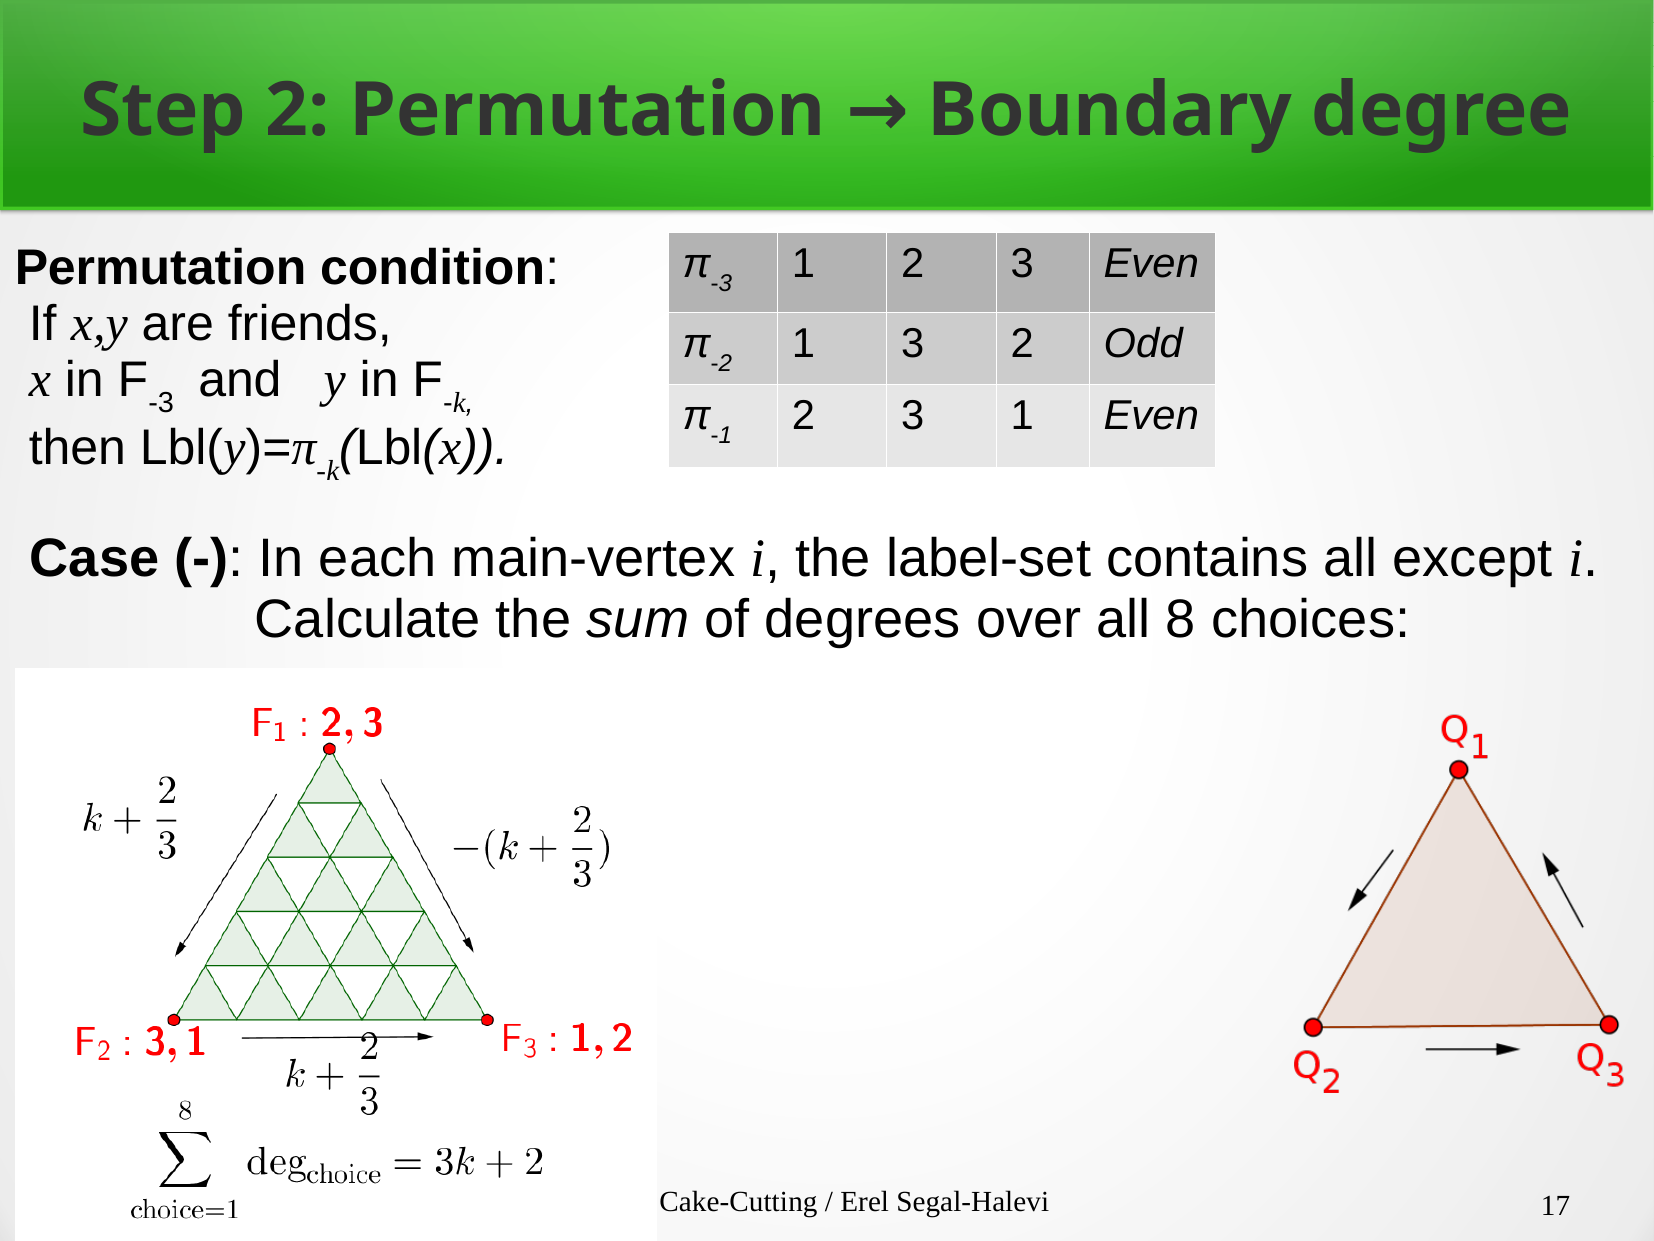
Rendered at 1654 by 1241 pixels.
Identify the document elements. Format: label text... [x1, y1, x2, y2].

title Step 2: Permutation → Boundary degree [0, 0, 1654, 219]
table_header 2 [887, 233, 996, 312]
table_cell 2 [997, 313, 1089, 384]
table_header π-3 [676, 233, 777, 312]
table_cell 2 [778, 385, 886, 467]
table_cell 1 [997, 385, 1089, 467]
table_header 3 [997, 233, 1089, 312]
text_box Permutation condition: If x,y are friends, x in F-3 and y in F-k, then Lbl(y)=π-k(Lbl(x)). [0, 231, 676, 496]
table_header 1 [778, 233, 886, 312]
table_cell 3 [887, 313, 996, 384]
table_cell 1 [778, 313, 886, 384]
table_cell Odd [1090, 313, 1215, 384]
text_box Case (-): In each main-vertex i, the label-set contains all except i. Calculate the sum of degrees over all 8 choices: [15, 519, 1654, 661]
table_cell 3 [887, 385, 996, 467]
picture [1275, 685, 1651, 1111]
table_header Even [1090, 233, 1215, 312]
picture [15, 668, 657, 1241]
table_cell π-2 [676, 313, 777, 384]
table_cell π-1 [676, 385, 777, 467]
table_cell Even [1090, 385, 1215, 467]
